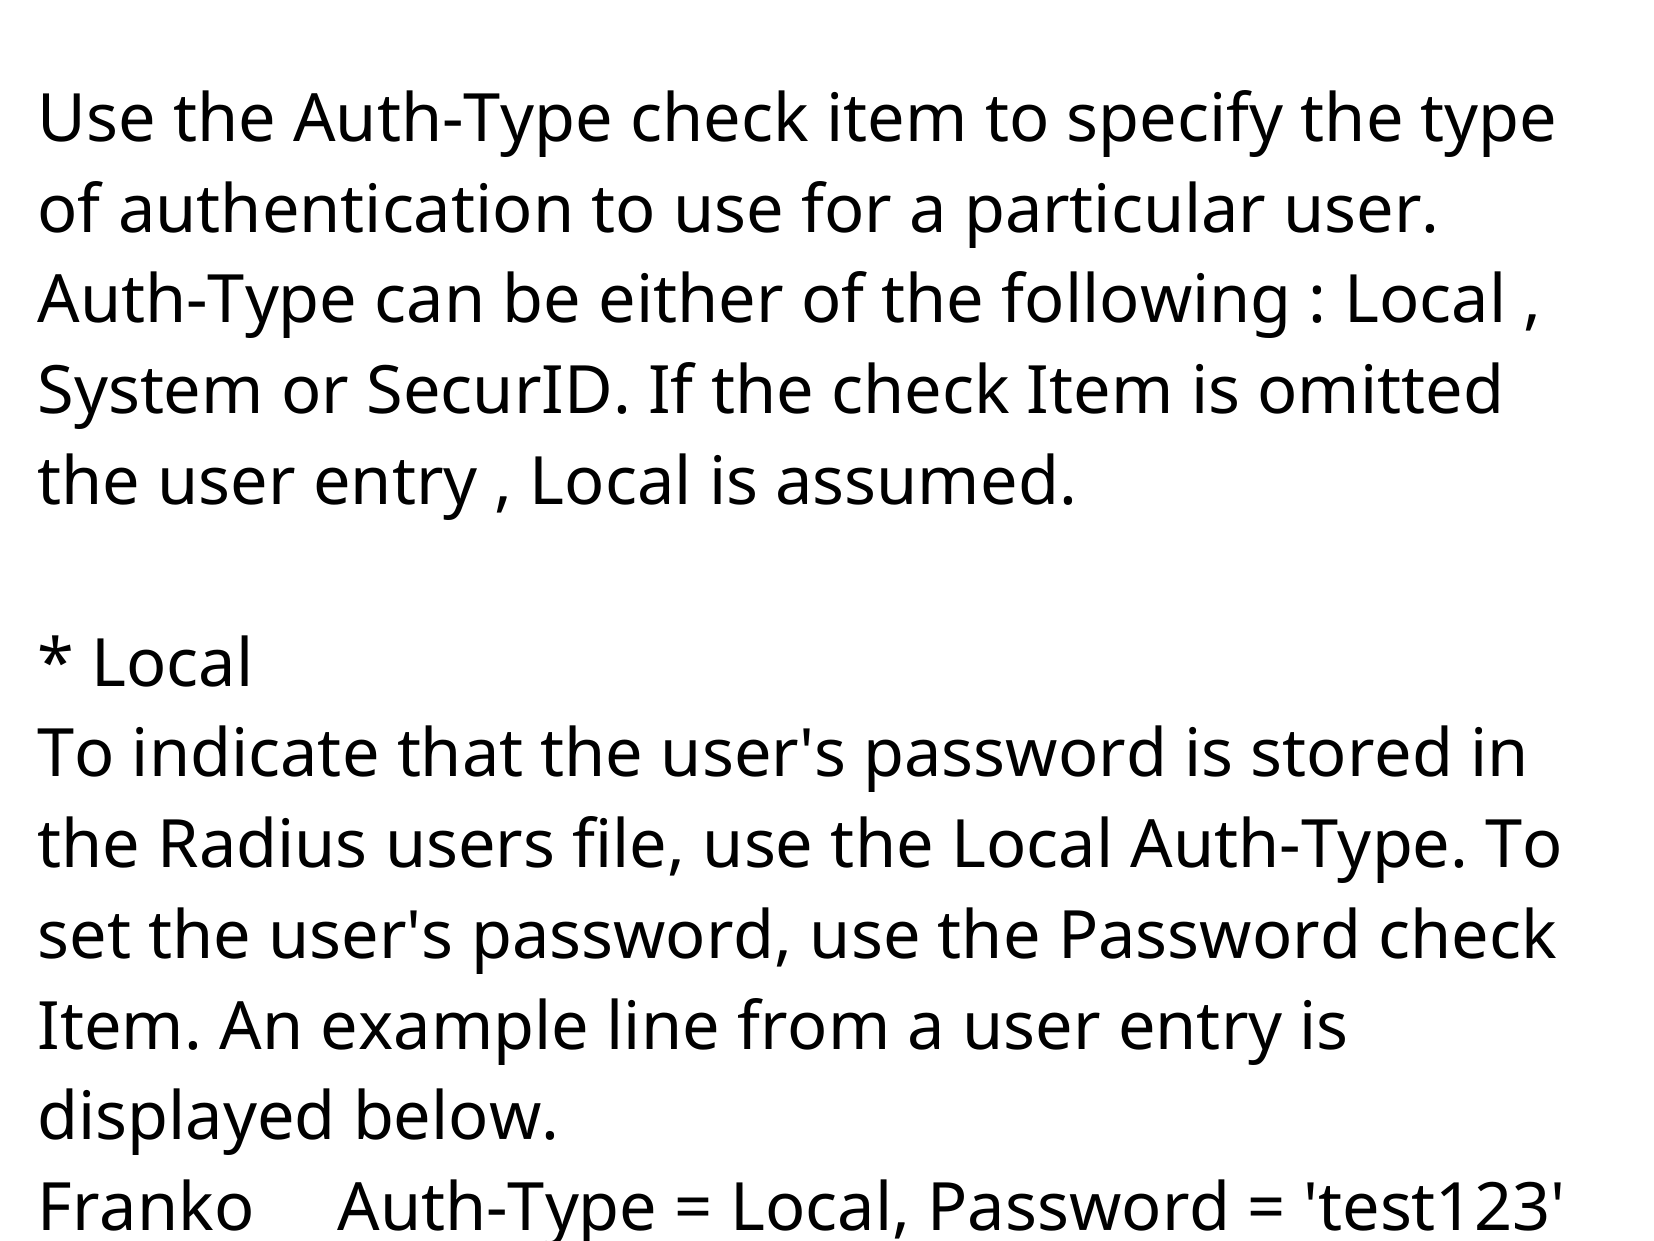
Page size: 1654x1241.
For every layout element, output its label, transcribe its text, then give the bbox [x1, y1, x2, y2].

subtitle * Password Locations Use the Auth-Type check item to specify the type of authentication to use for a particular user. Auth-Type can be either of the following : Local , System or SecurID. If the check Item is omitted the user entry , Local is assumed. * Local To indicate that the user's password is stored in the Radius users file, use the Local Auth-Type. To set the user's password, use the Password check Item. An example line from a user entry is displayed below. Franko Auth-Type = Local, Password = 'test123' [37, 37, 1571, 1102]
